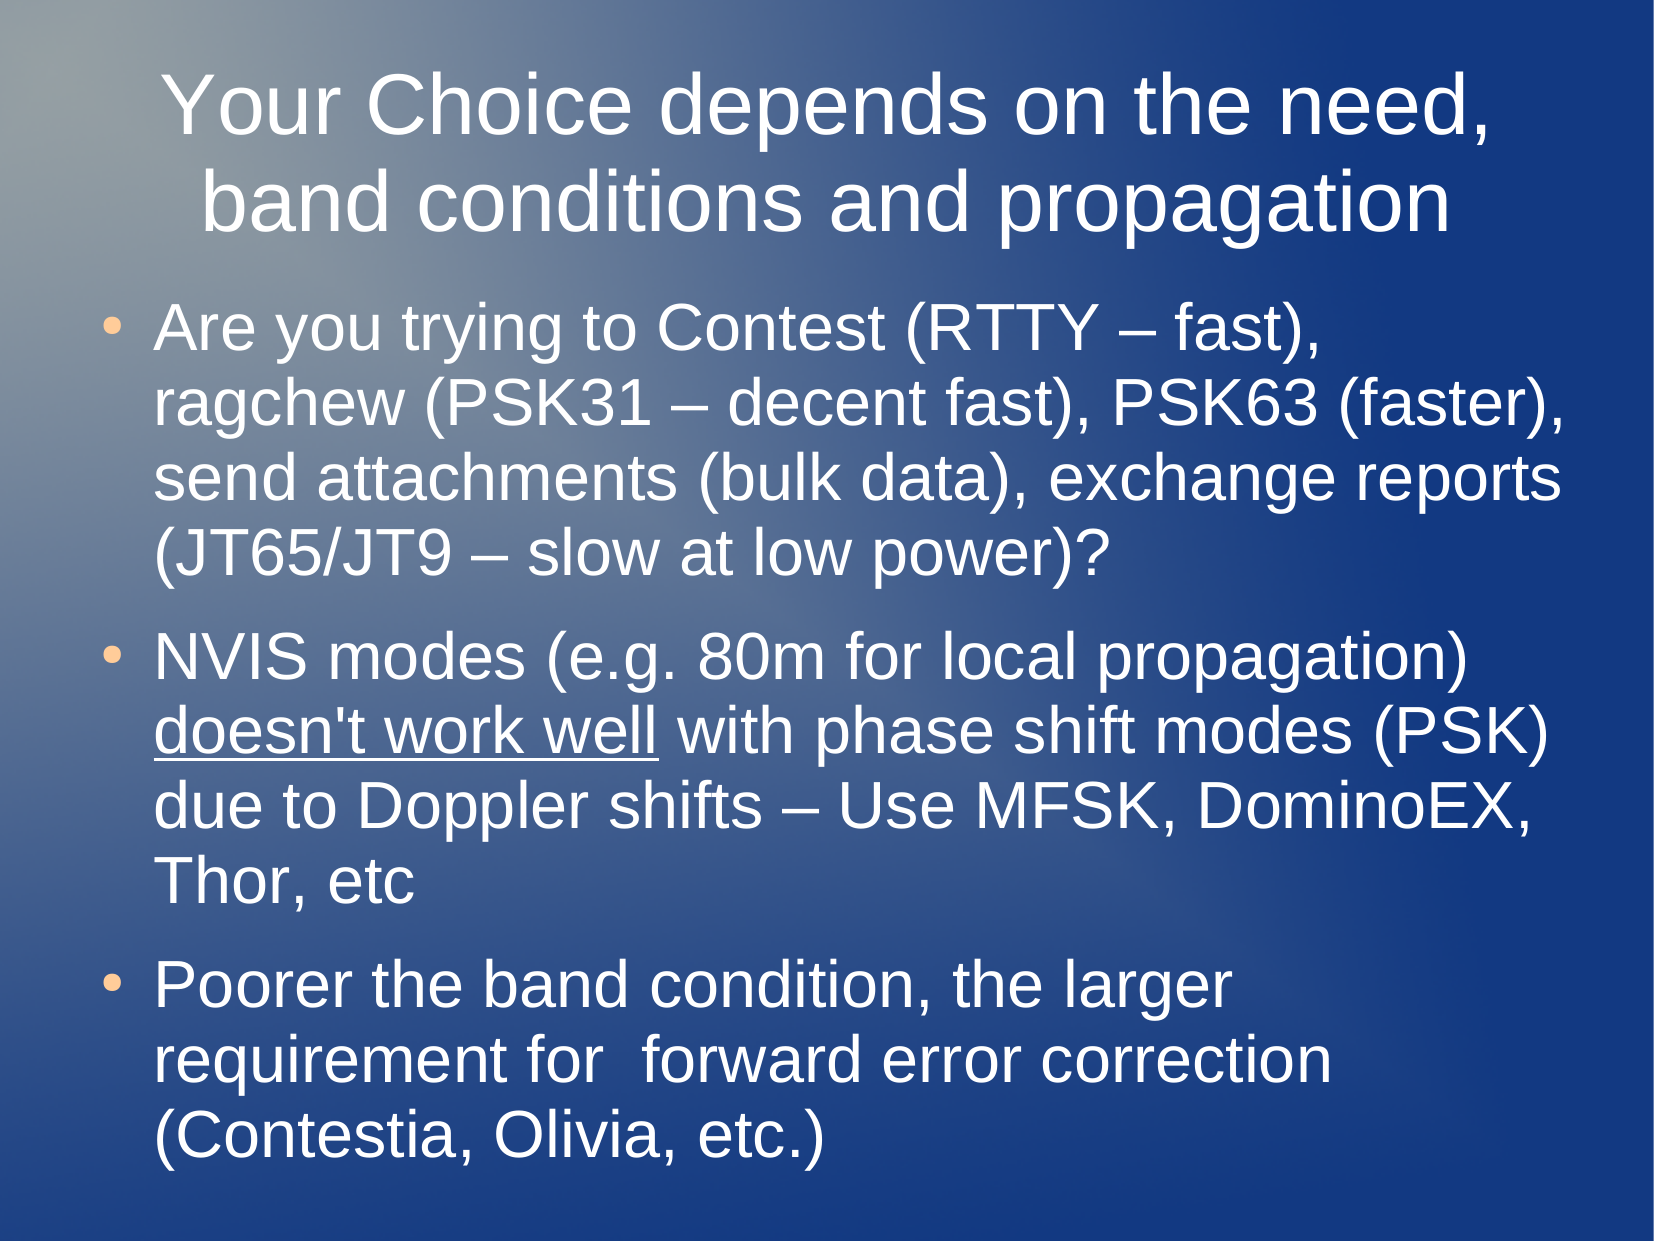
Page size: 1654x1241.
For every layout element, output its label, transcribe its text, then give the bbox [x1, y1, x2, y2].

list Are you trying to Contest (RTTY – fast), ragchew (PSK31 – decent fast), PSK63 (faster), send attachments (bulk data), exchange reports (JT65/JT9 – slow at low power)? NVIS modes (e.g. 80m for local propagation) doesn't work well with phase shift modes (PSK) due to Doppler shifts – Use MFSK, DominoEX, Thor, etc Poorer the band condition, the larger requirement for forward error correction (Contestia, Olivia, etc.) [82, 290, 1571, 1172]
title Your Choice depends on the need, band conditions and propagation [82, 56, 1571, 250]
picture [0, 0, 1654, 1241]
